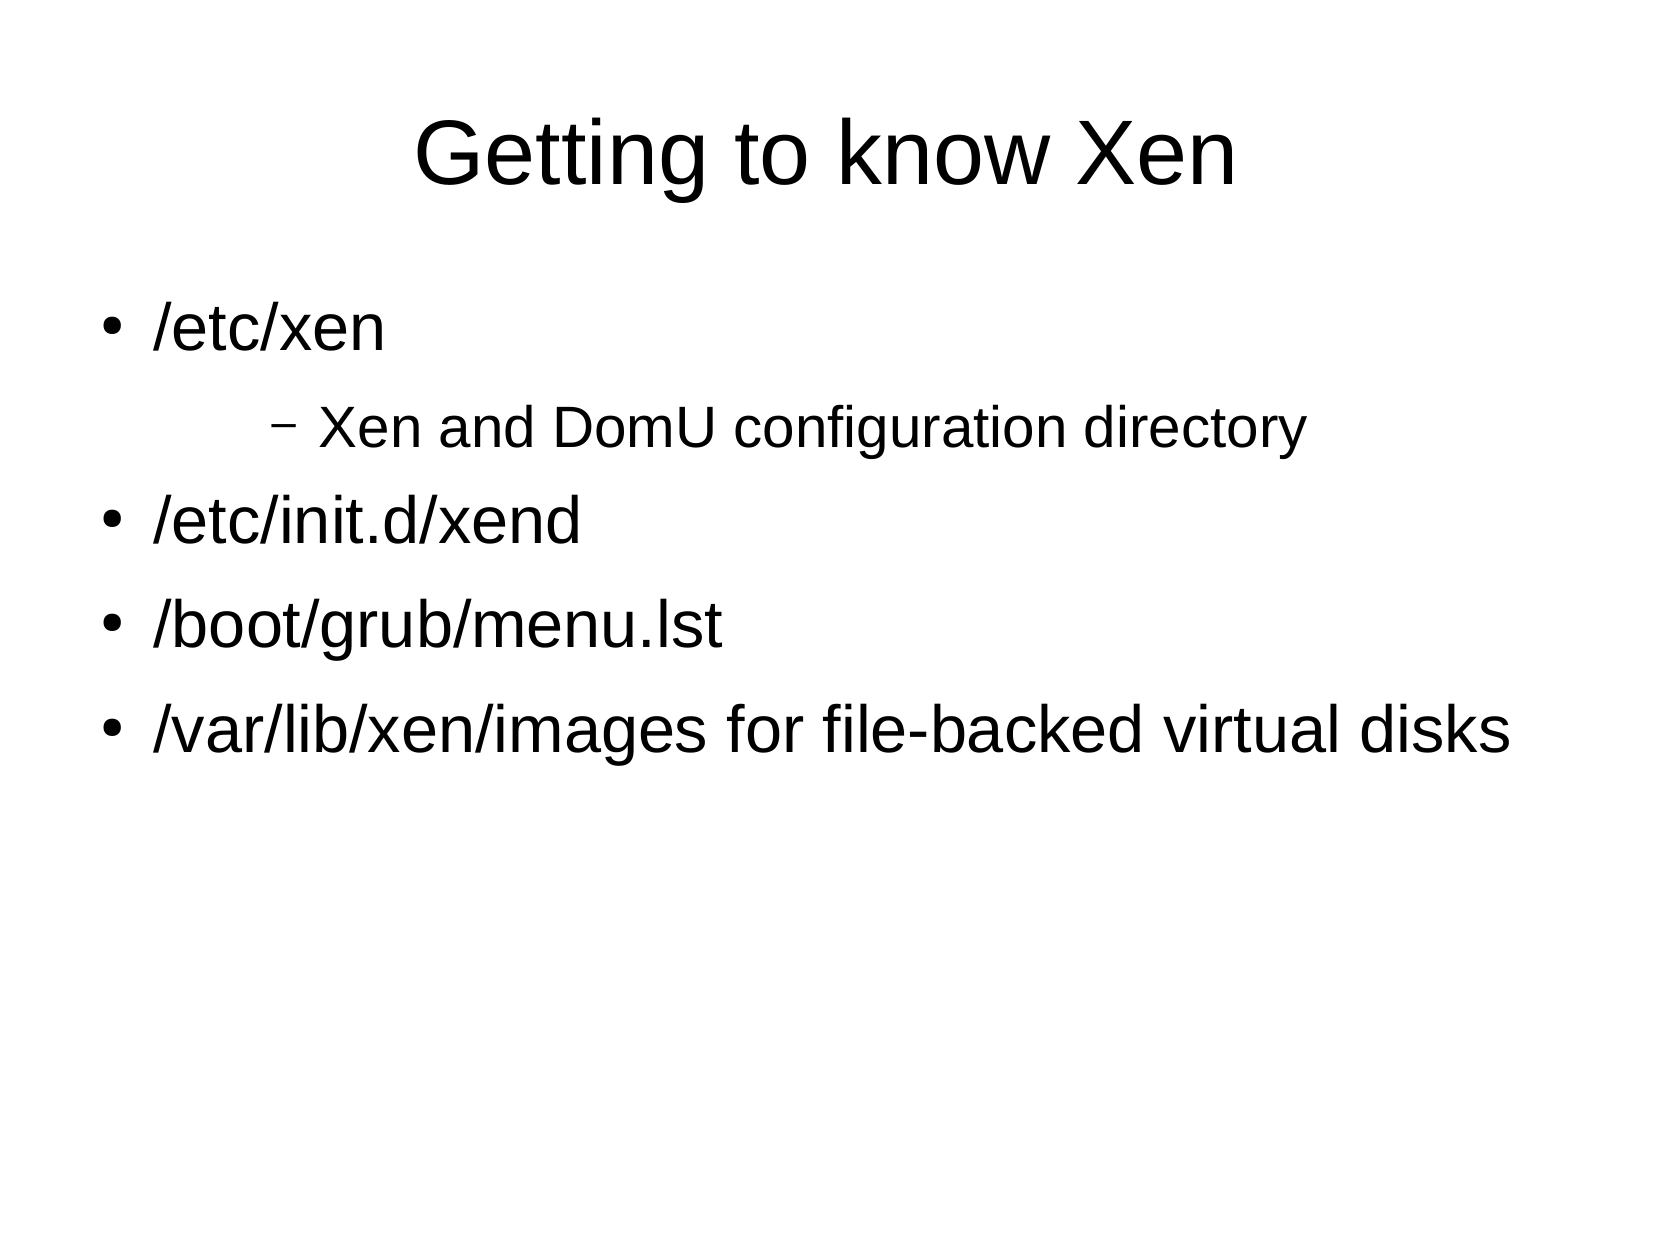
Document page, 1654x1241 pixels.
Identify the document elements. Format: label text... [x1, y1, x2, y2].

title Getting to know Xen [82, 56, 1571, 250]
list /etc/xen Xen and DomU configuration directory /etc/init.d/xend /boot/grub/menu.lst /var/lib/xen/images for file-backed virtual disks [82, 290, 1571, 1094]
